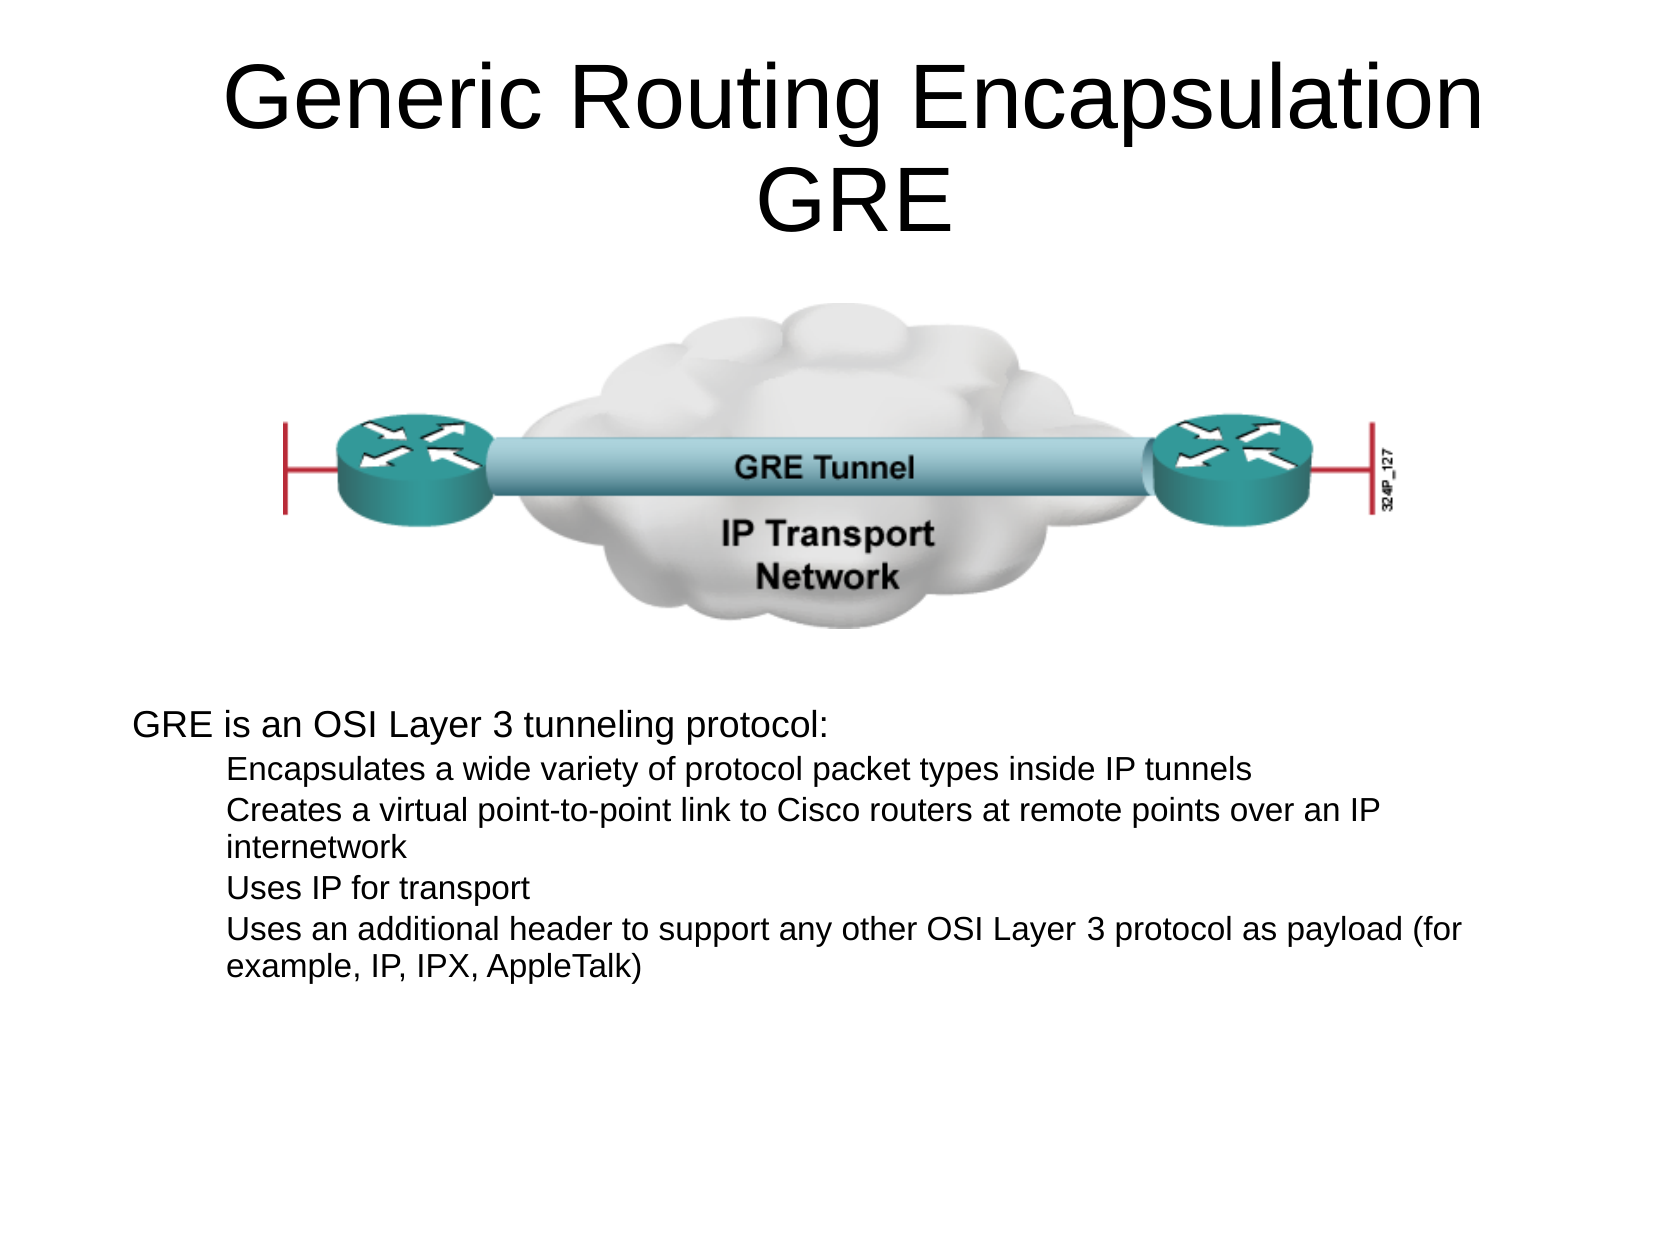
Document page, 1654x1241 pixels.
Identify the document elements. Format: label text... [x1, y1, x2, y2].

text_box GRE is an OSI Layer 3 tunneling protocol: Encapsulates a wide variety of protocol packet types inside IP tunnels Creates a virtual point-to-point link to Cisco routers at remote points over an IP internetwork Uses IP for transport Uses an additional header to support any other OSI Layer 3 protocol as payload (for example, IP, IPX, AppleTalk) [118, 696, 1555, 1075]
title Generic Routing Encapsulation GRE [118, 0, 1592, 258]
picture [283, 303, 1398, 629]
